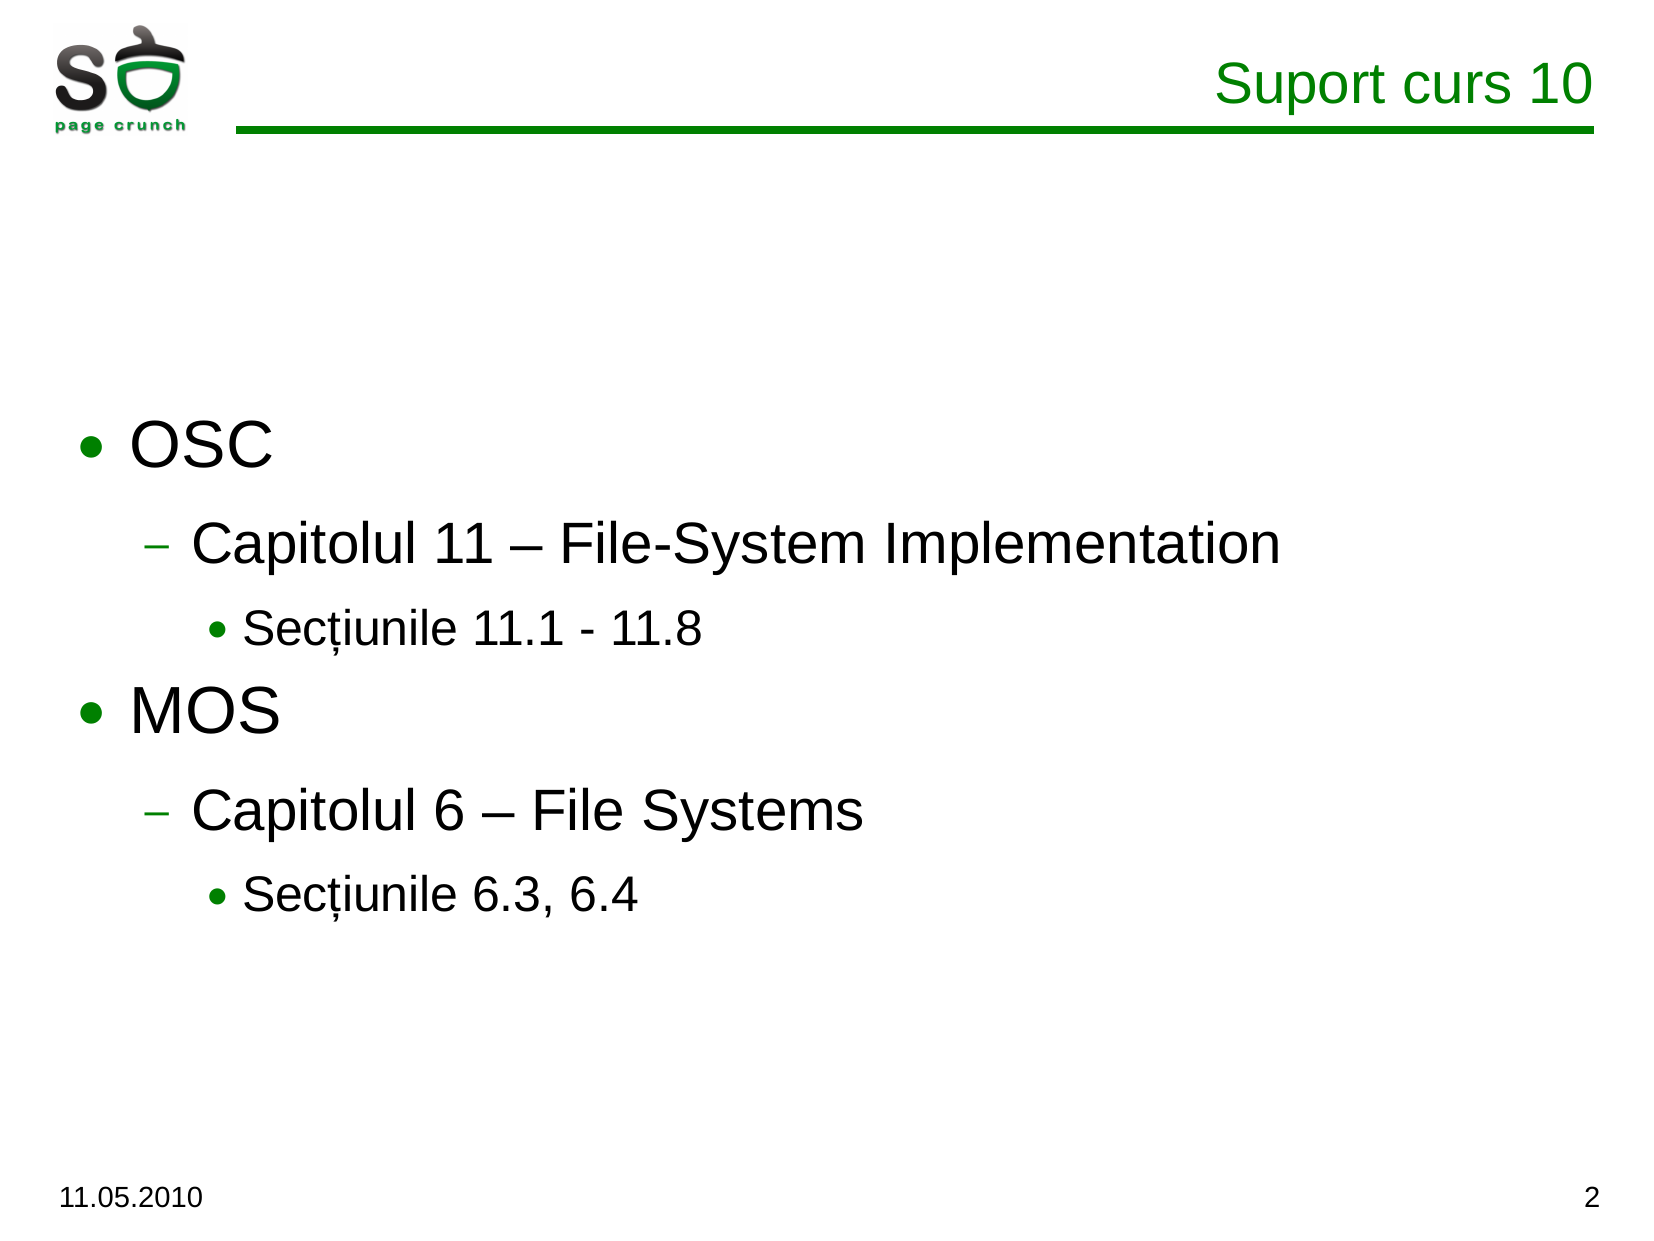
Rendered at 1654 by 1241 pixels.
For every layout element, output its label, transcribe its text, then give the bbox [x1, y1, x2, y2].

picture [53, 23, 188, 136]
title Suport curs 10 [236, 49, 1595, 119]
list OSC Capitolul 11 – File-System Implementation Secțiunile 11.1 - 11.8 MOS Capitolul 6 – File Systems Secțiunile 6.3, 6.4 [59, 177, 1595, 1152]
